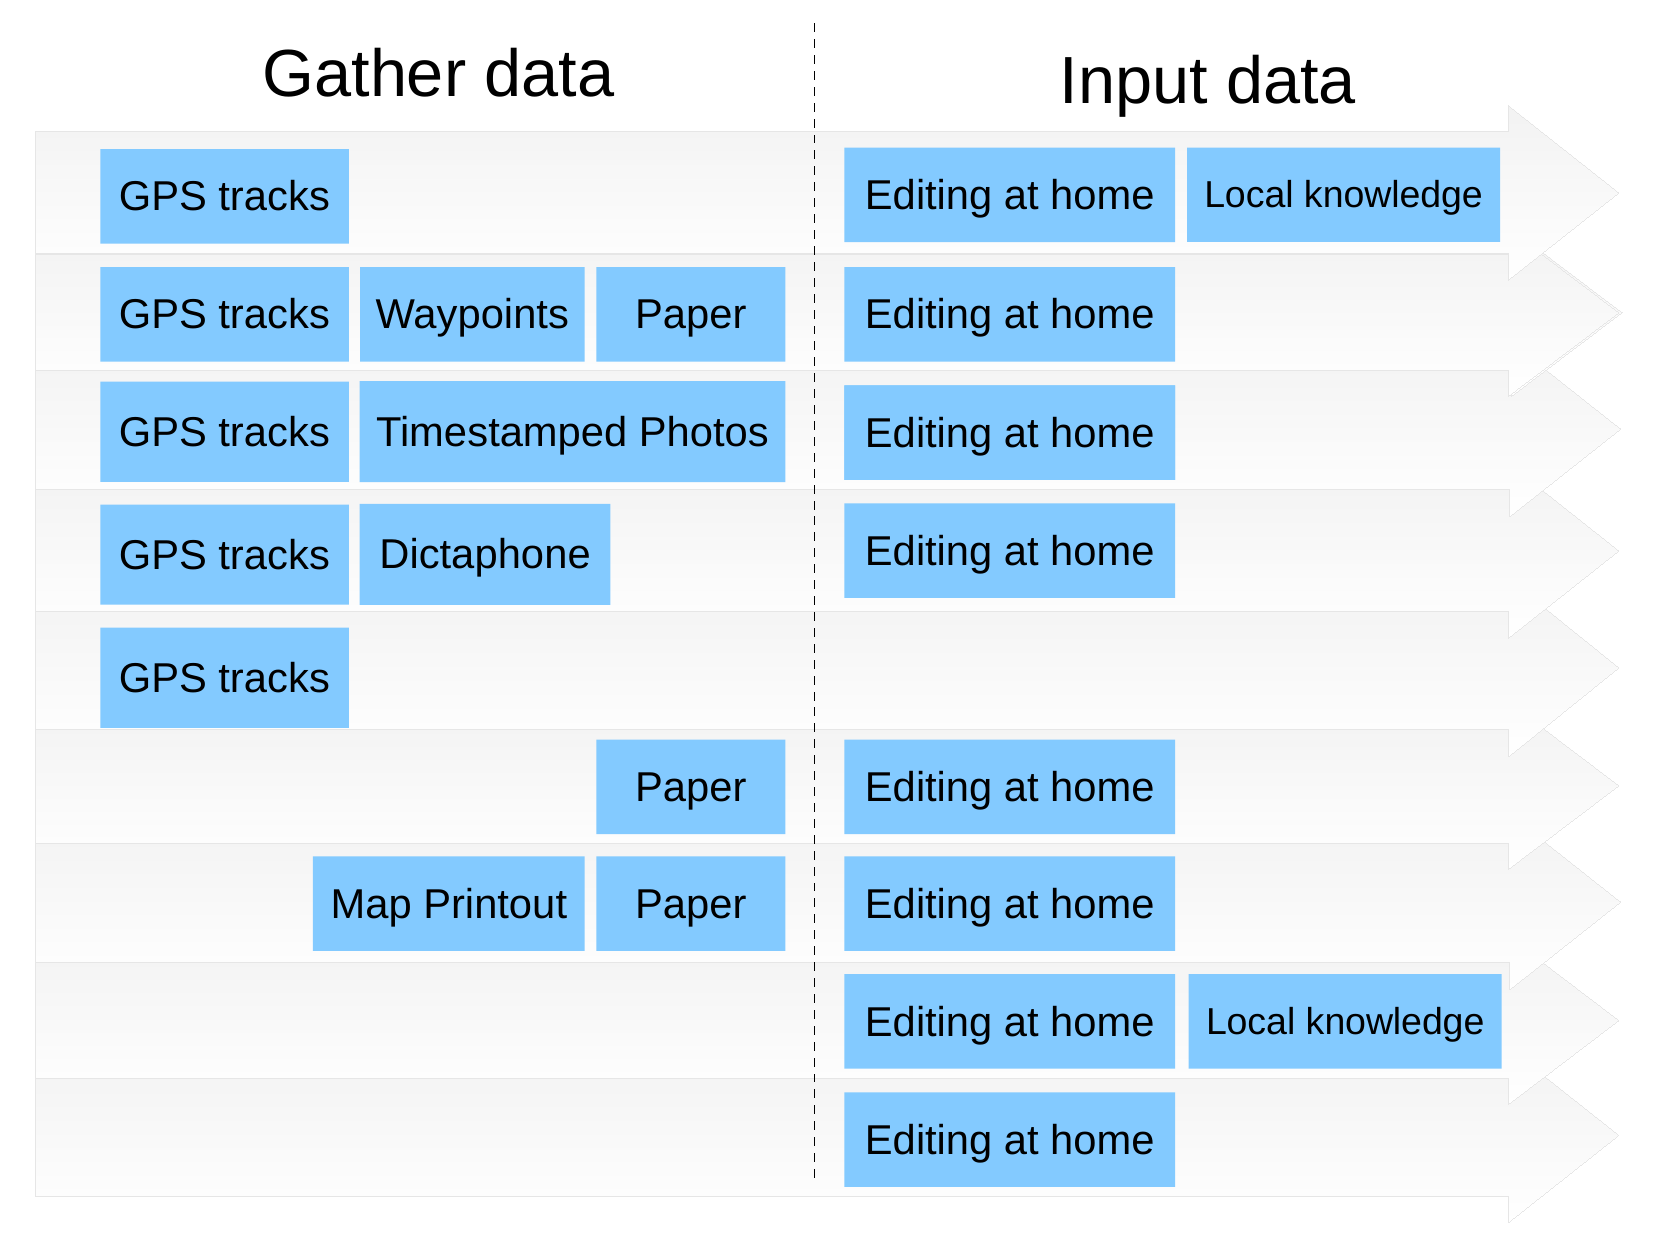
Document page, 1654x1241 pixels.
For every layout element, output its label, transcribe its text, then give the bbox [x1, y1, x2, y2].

text_box Timestamped Photos [359, 381, 786, 483]
text_box Local knowledge [1187, 147, 1501, 242]
text_box Editing at home [844, 385, 1176, 480]
text_box GPS tracks [100, 267, 349, 362]
text_box Editing at home [844, 147, 1176, 243]
text_box Waypoints [360, 267, 585, 362]
text_box GPS tracks [100, 504, 349, 605]
text_box Editing at home [844, 856, 1176, 951]
text_box Map Printout [312, 856, 585, 951]
text_box Paper [596, 267, 786, 362]
text_box Editing at home [844, 503, 1176, 598]
text_box Editing at home [844, 739, 1176, 835]
text_box GPS tracks [100, 627, 349, 728]
text_box [35, 105, 1623, 1223]
text_box GPS tracks [100, 149, 349, 244]
text_box Gather data [248, 29, 638, 119]
text_box Paper [596, 856, 786, 951]
text_box Dictaphone [359, 503, 611, 605]
text_box Local knowledge [1188, 974, 1502, 1069]
text_box Editing at home [844, 267, 1176, 362]
text_box Paper [596, 739, 786, 835]
text_box Editing at home [844, 1092, 1176, 1187]
text_box GPS tracks [100, 381, 349, 482]
text_box Editing at home [844, 974, 1176, 1069]
text_box Input data [1045, 35, 1376, 125]
